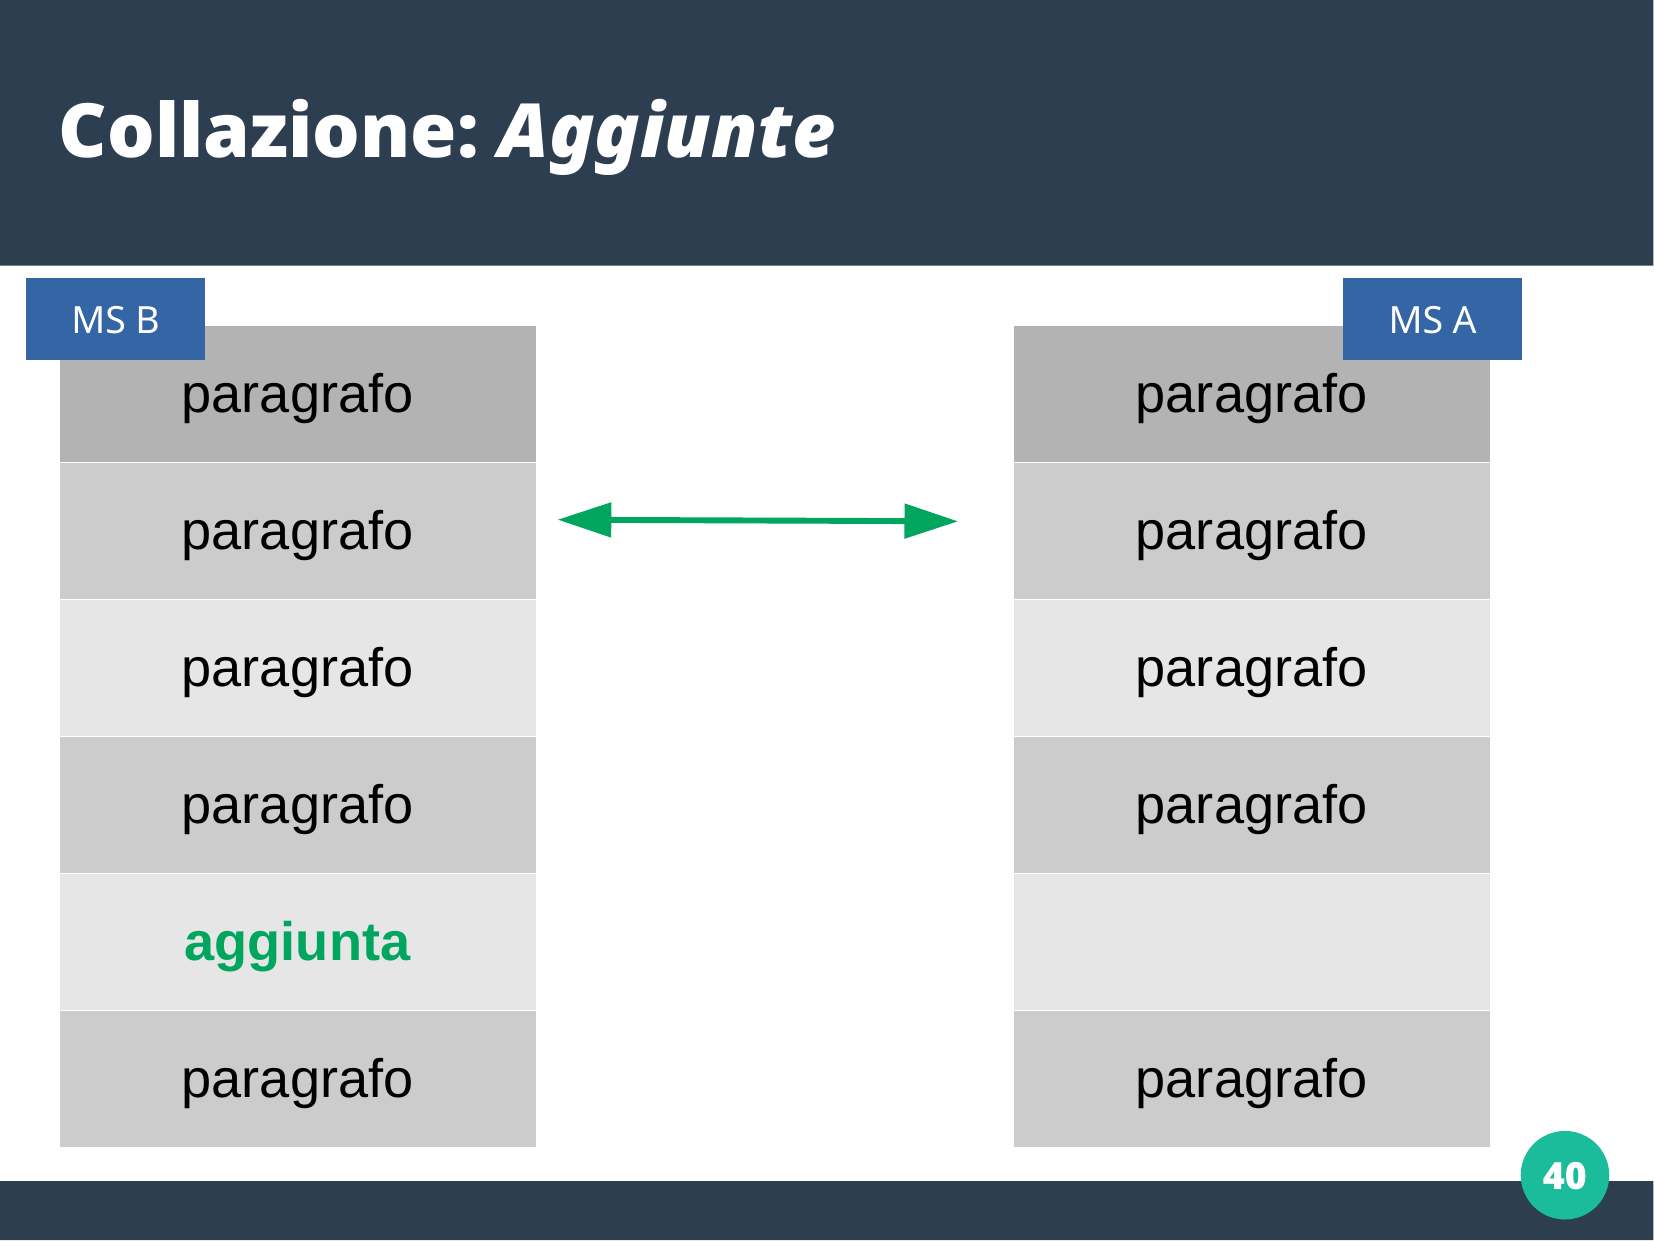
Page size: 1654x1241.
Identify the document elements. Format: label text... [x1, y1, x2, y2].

table_cell paragrafo [1014, 737, 1490, 873]
text_box MS B [26, 278, 205, 360]
table_cell [537, 600, 1013, 736]
table_header paragrafo [60, 326, 536, 462]
table_cell [537, 737, 1013, 873]
table_cell paragrafo [60, 600, 536, 736]
table_cell paragrafo [1014, 600, 1490, 736]
table_cell [537, 874, 1013, 1010]
table_cell paragrafo [1014, 463, 1490, 599]
table_cell paragrafo [60, 1011, 536, 1147]
table_cell [537, 1011, 1013, 1147]
table_cell paragrafo [60, 463, 536, 599]
table_header paragrafo [1014, 326, 1490, 462]
text_box MS A [1343, 278, 1522, 360]
table_cell paragrafo [60, 737, 536, 873]
table_cell aggiunta [60, 874, 536, 1010]
table_cell [1014, 874, 1490, 1010]
table_header [537, 326, 1013, 462]
table_cell paragrafo [1014, 1011, 1490, 1147]
table_cell [537, 463, 1013, 599]
title Collazione: Aggiunte [59, 49, 1595, 207]
